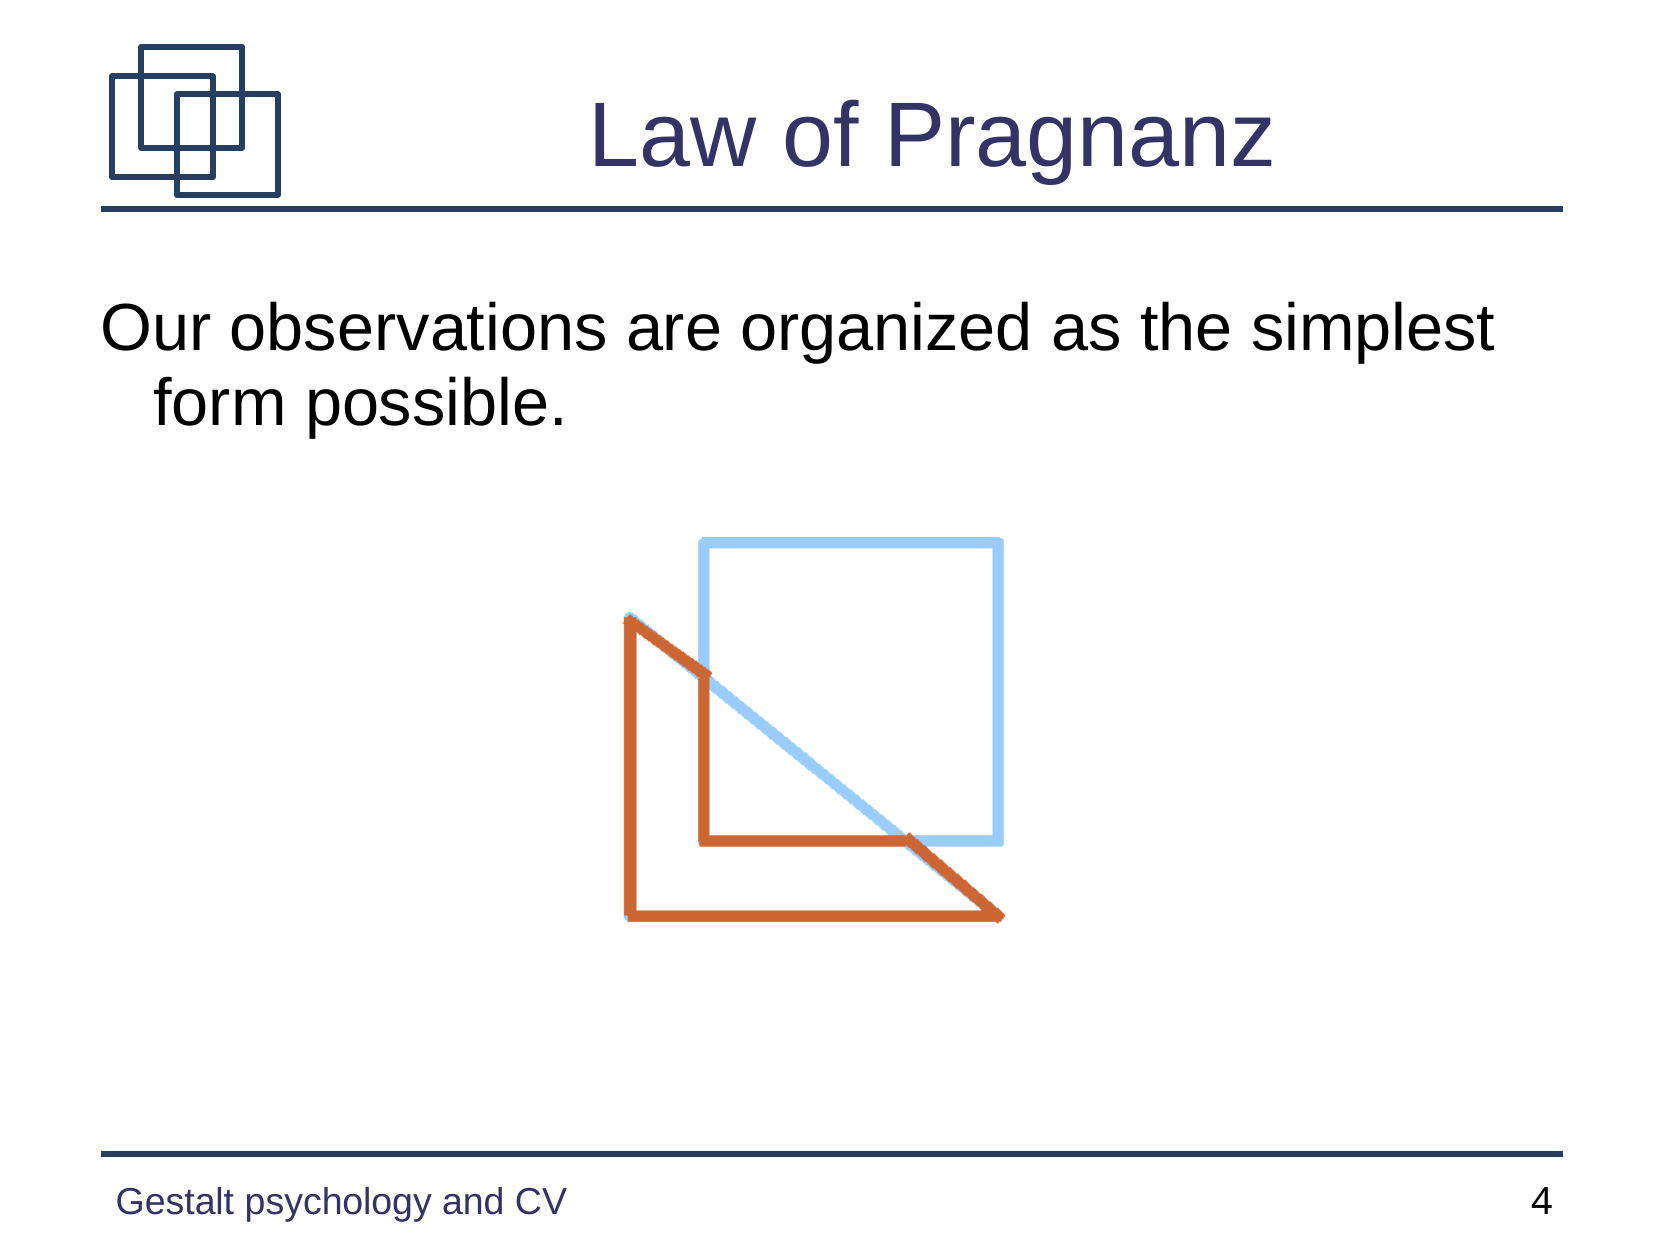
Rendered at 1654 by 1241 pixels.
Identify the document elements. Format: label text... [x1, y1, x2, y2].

picture [614, 537, 1020, 934]
title Law of Pragnanz [295, 39, 1571, 232]
list Our observations are organized as the simplest form possible. [82, 290, 1571, 502]
